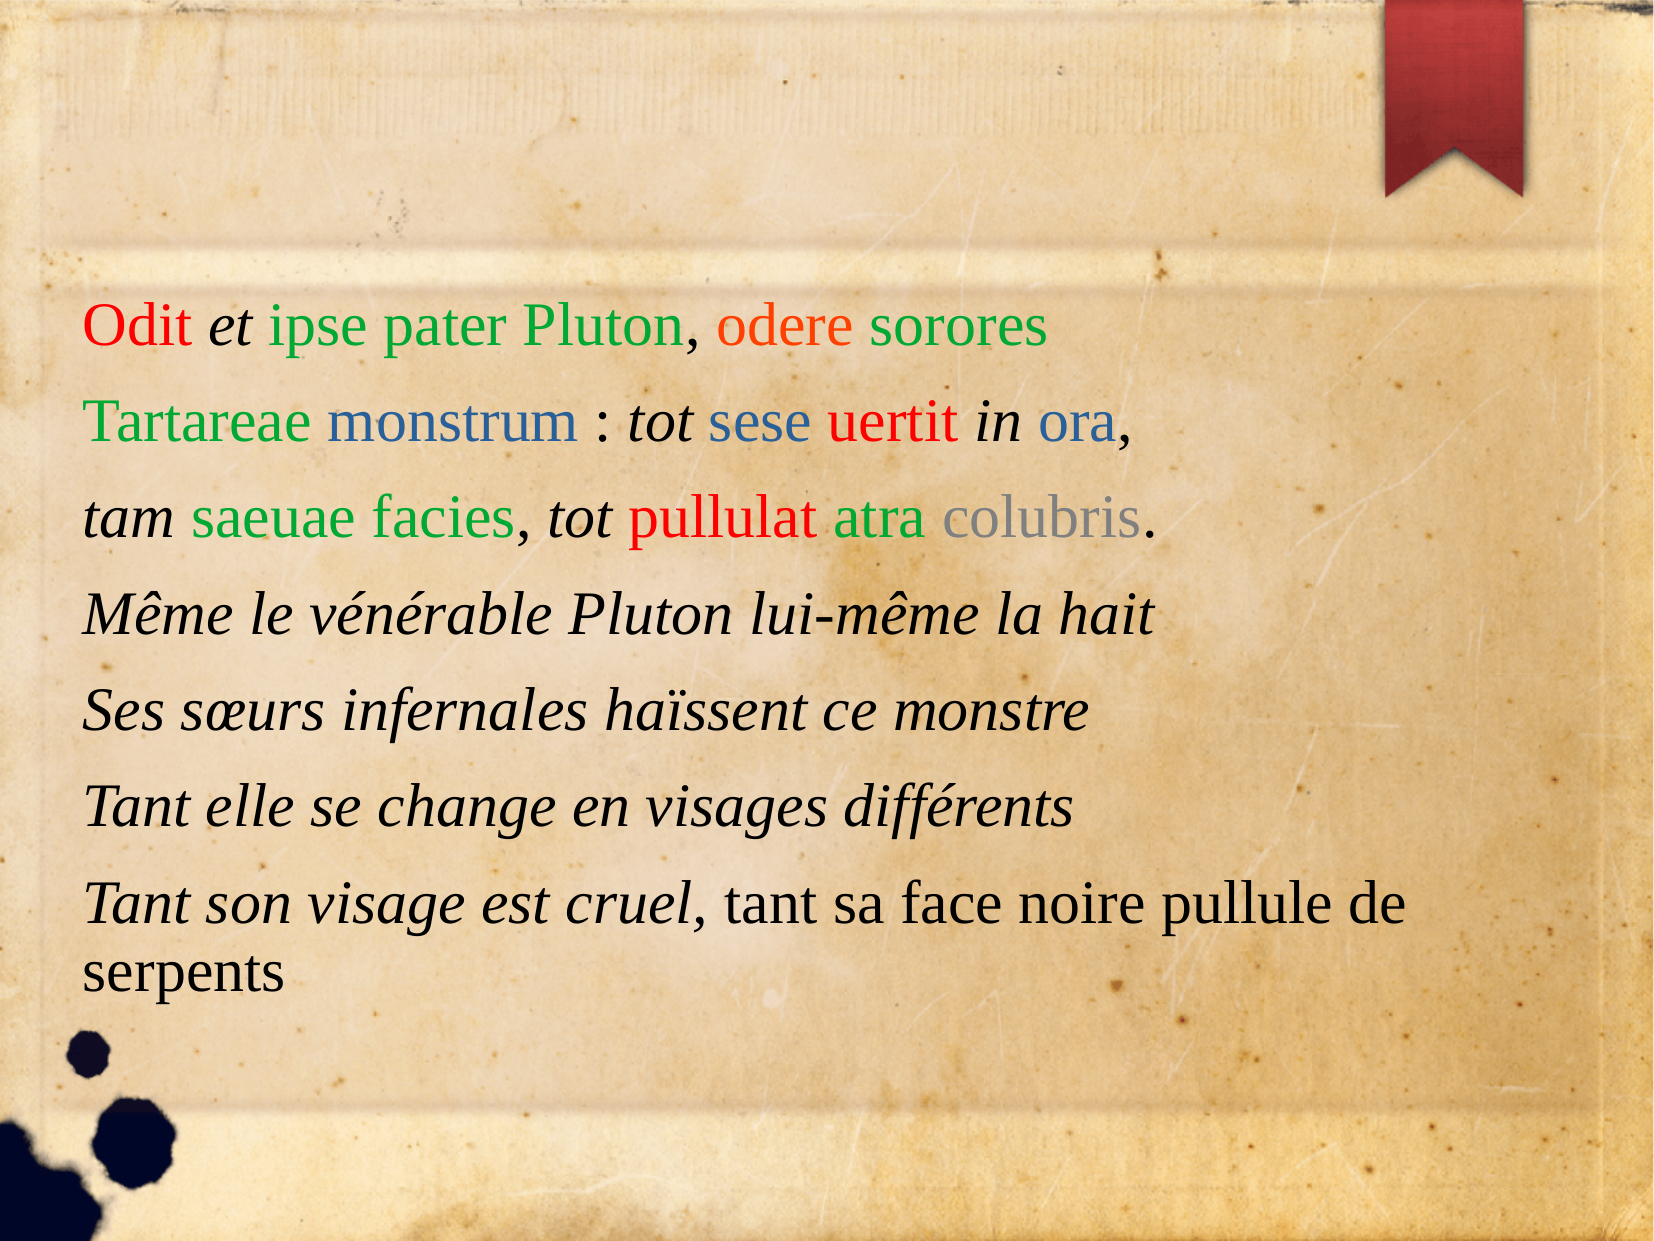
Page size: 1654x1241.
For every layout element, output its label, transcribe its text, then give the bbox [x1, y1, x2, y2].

picture [0, 0, 1654, 1241]
list Odit et ipse pater Pluton, odere sorores Tartareae monstrum : tot sese uertit in ora, tam saeuae facies, tot pullulat atra colubris. Même le vénérable Pluton lui-même la hait Ses sœurs infernales haïssent ce monstre Tant elle se change en visages différents Tant son visage est cruel, tant sa face noire pullule de serpents [82, 290, 1538, 1010]
